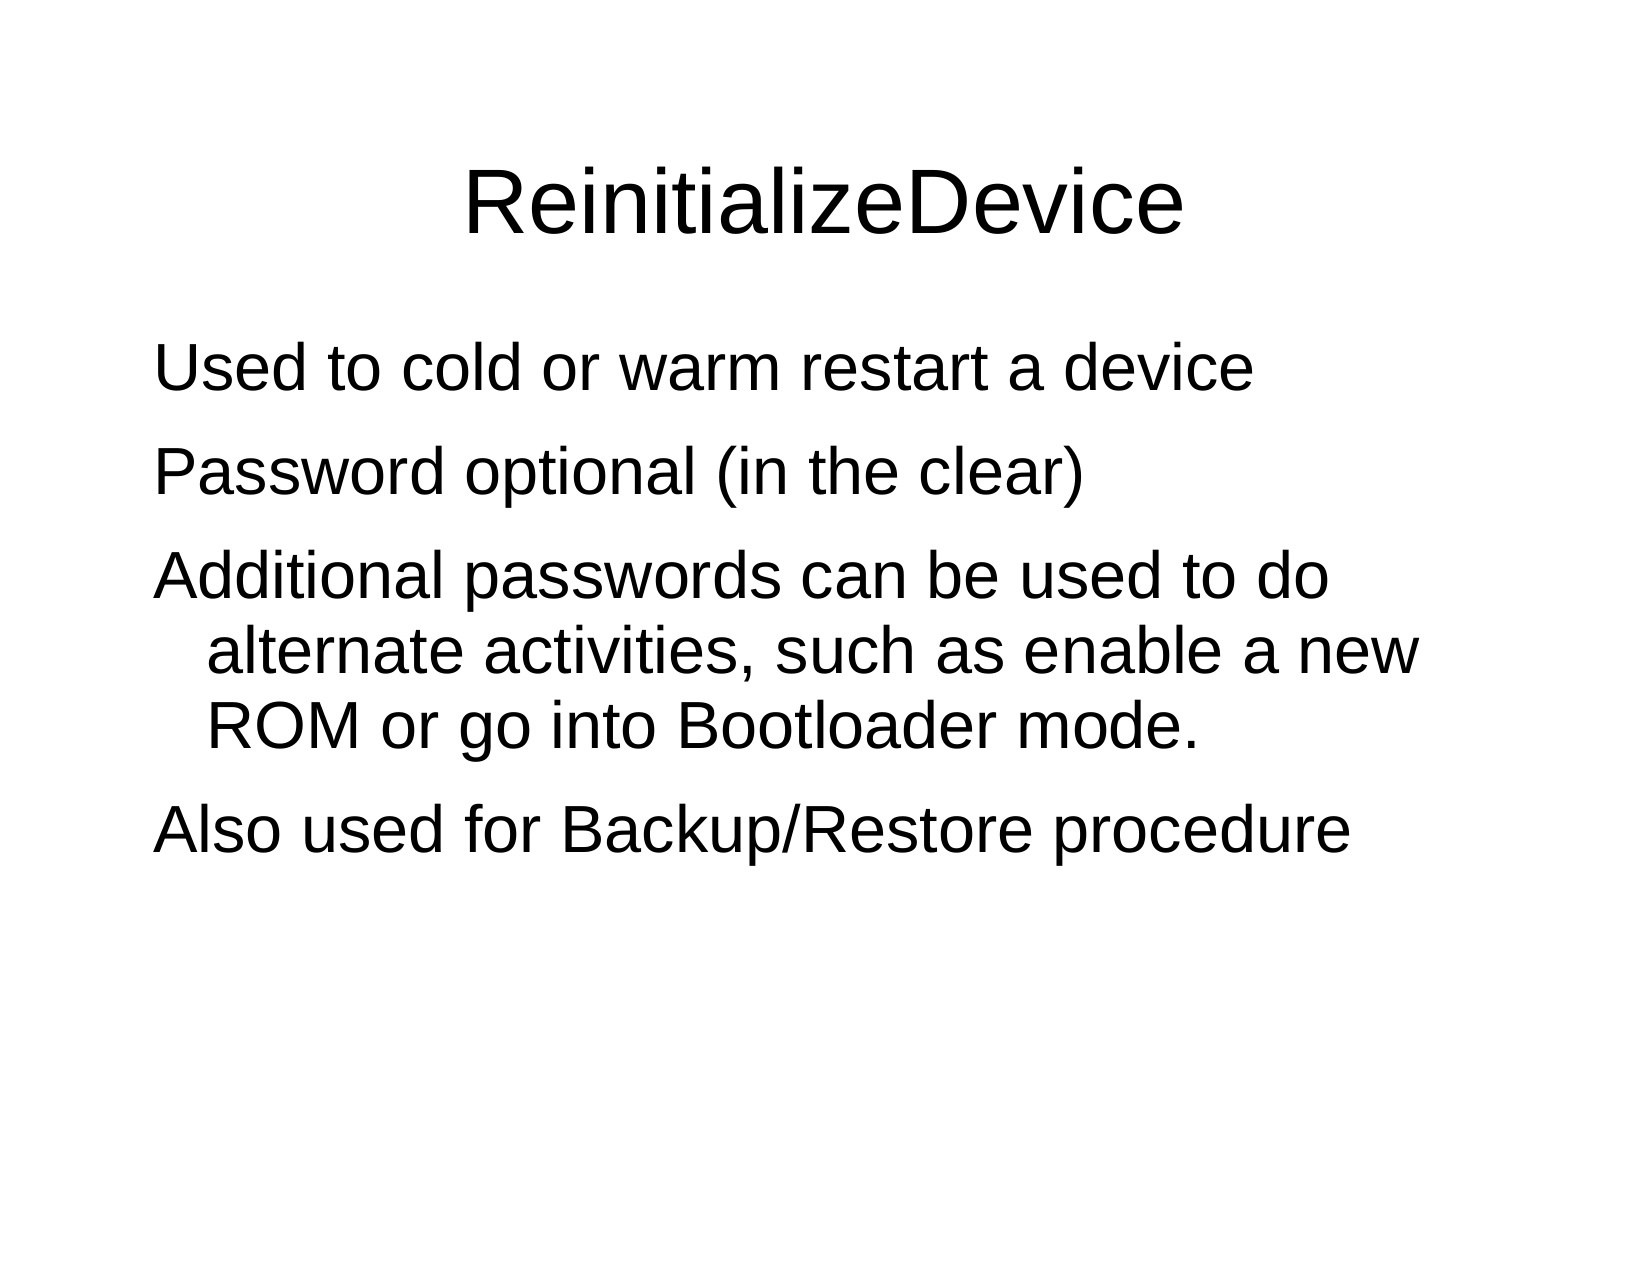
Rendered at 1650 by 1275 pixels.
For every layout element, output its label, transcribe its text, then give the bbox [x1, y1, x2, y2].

title ReinitializeDevice [135, 112, 1515, 291]
list Used to cold or warm restart a device Password optional (in the clear) Additional passwords can be used to do alternate activities, such as enable a new ROM or go into Bootloader mode. Also used for Backup/Restore procedure [135, 329, 1515, 1079]
